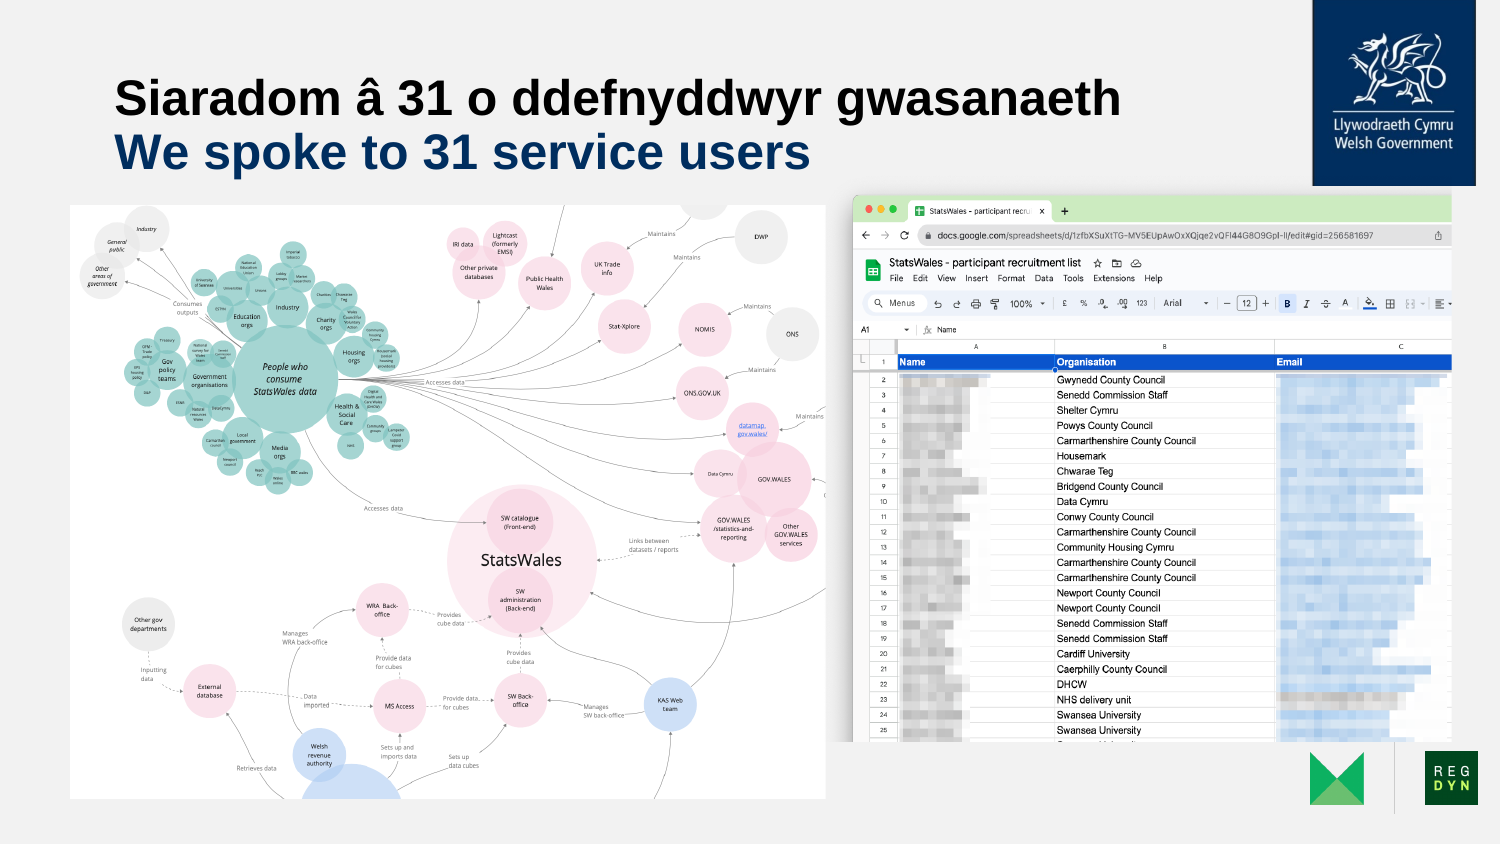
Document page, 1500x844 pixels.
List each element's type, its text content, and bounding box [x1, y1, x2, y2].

picture [64, 171, 1452, 799]
picture [1310, 752, 1364, 805]
title Siaradom â 31 o ddefnyddwyr gwasanaeth We spoke to 31 service users [103, 44, 1397, 209]
picture [1425, 751, 1478, 805]
